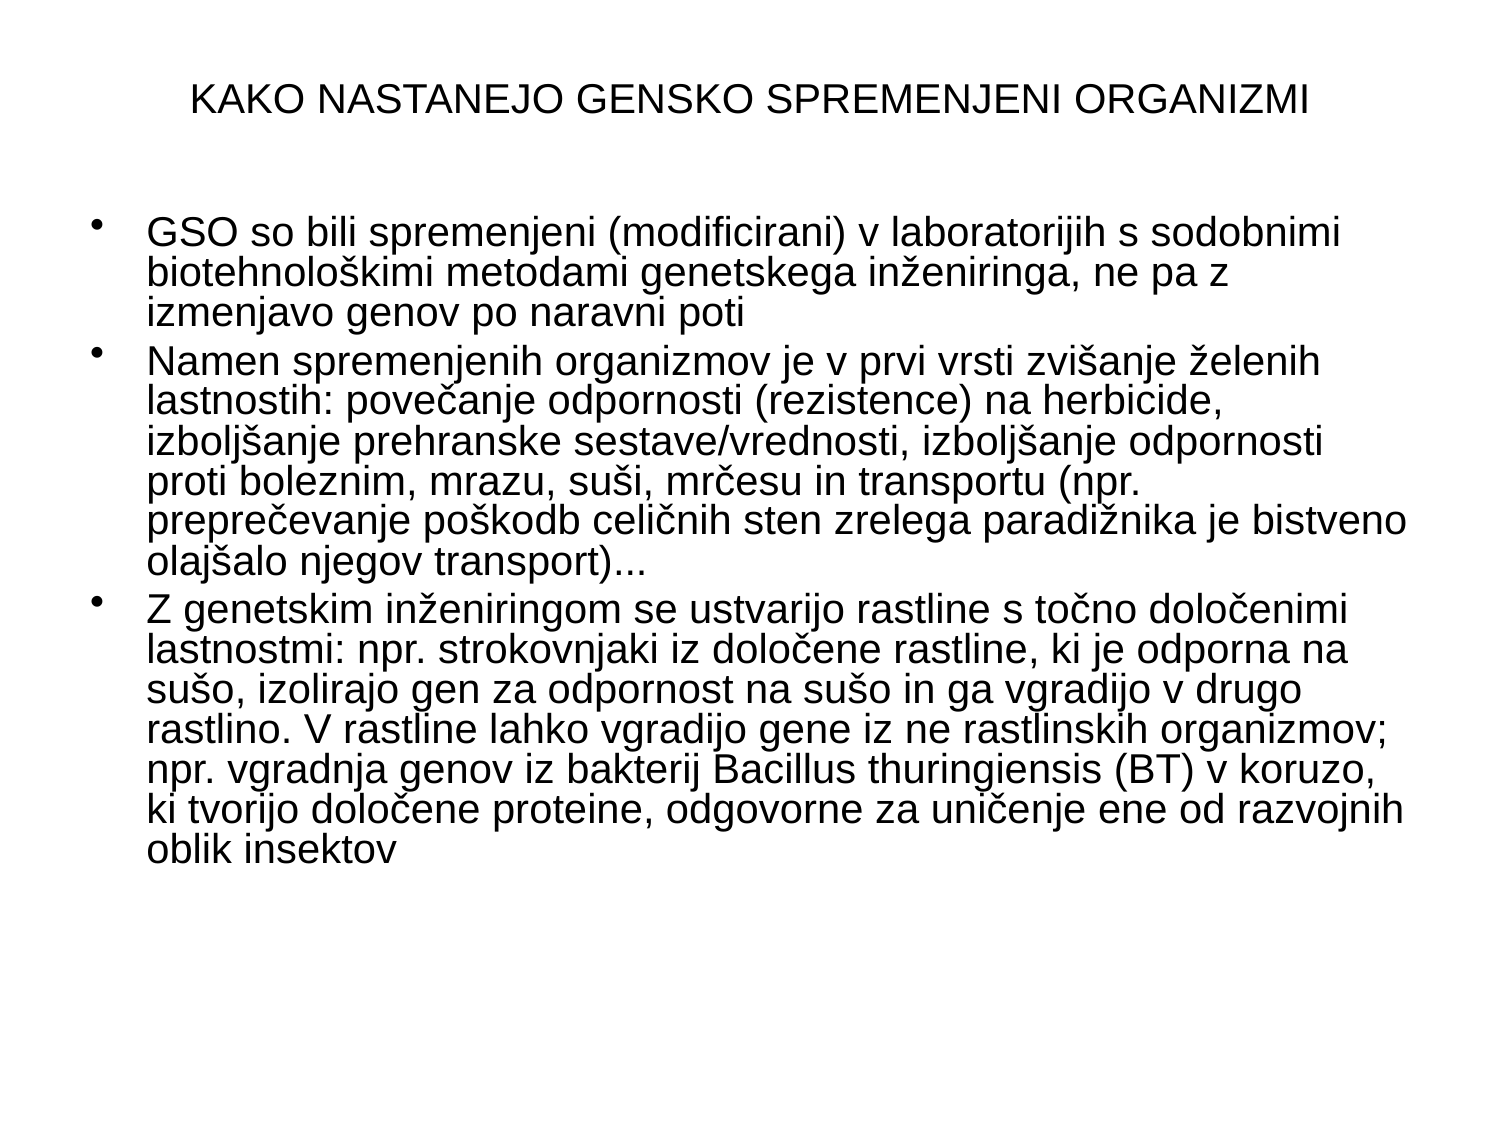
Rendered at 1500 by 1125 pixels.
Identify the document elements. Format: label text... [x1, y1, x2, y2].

title KAKO NASTANEJO GENSKO SPREMENJENI ORGANIZMI [75, 45, 1425, 148]
list GSO so bili spremenjeni (modificirani) v laboratorijih s sodobnimi biotehnološkimi metodami genetskega inženiringa, ne pa z izmenjavo genov po naravni poti Namen spremenjenih organizmov je v prvi vrsti zvišanje želenih lastnostih: povečanje odpornosti (rezistence) na herbicide, izboljšanje prehranske sestave/vrednosti, izboljšanje odpornosti proti boleznim, mrazu, suši, mrčesu in transportu (npr. preprečevanje poškodb celičnih sten zrelega paradižnika je bistveno olajšalo njegov transport)... Z genetskim inženiringom se ustvarijo rastline s točno določenimi lastnostmi: npr. strokovnjaki iz določene rastline, ki je odporna na sušo, izolirajo gen za odpornost na sušo in ga vgradijo v drugo rastlino. V rastline lahko vgradijo gene iz ne rastlinskih organizmov; npr. vgradnja genov iz bakterij Bacillus thuringiensis (BT) v koruzo, ki tvorijo določene proteine, odgovorne za uničenje ene od razvojnih oblik insektov [75, 148, 1425, 1005]
